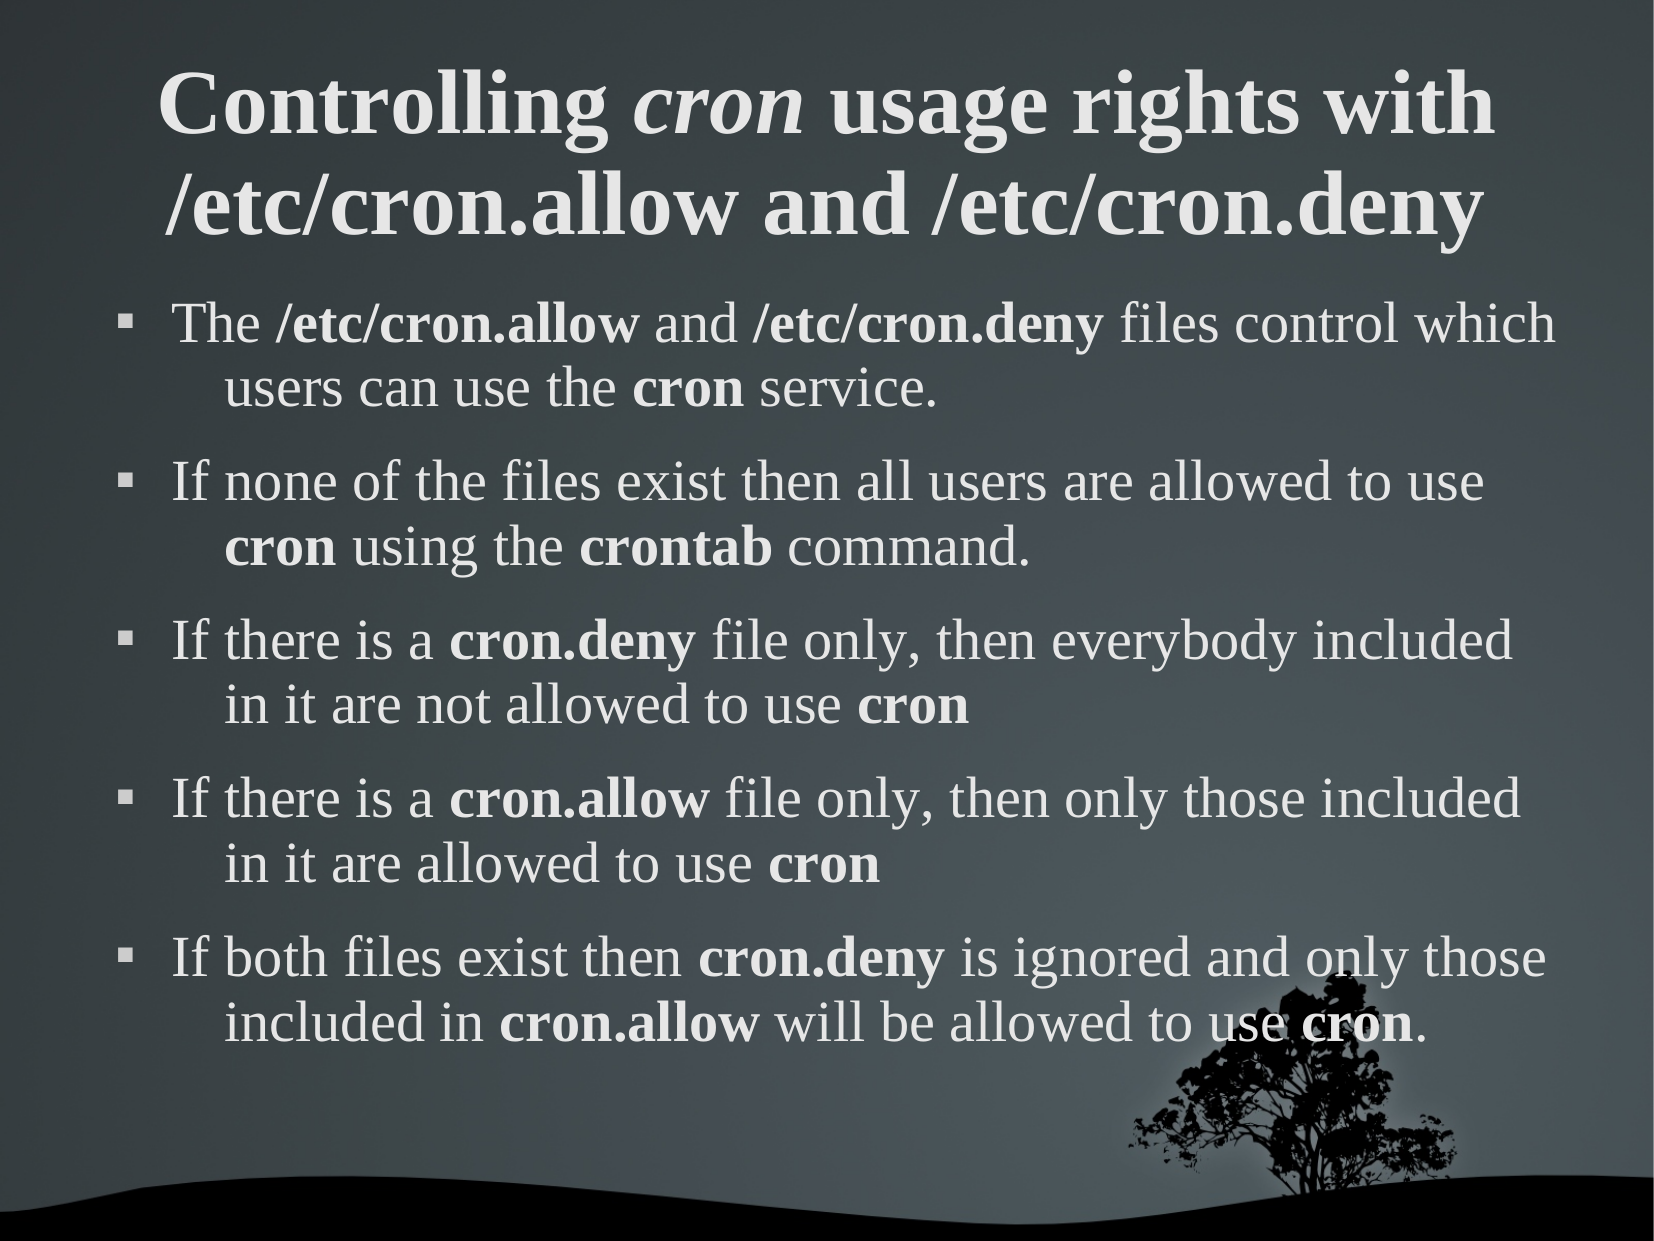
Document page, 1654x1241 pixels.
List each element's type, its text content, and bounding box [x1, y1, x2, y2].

list The /etc/cron.allow and /etc/cron.deny files control which users can use the cron service. If none of the files exist then all users are allowed to use cron using the crontab command. If there is a cron.deny file only, then everybody included in it are not allowed to use cron If there is a cron.allow file only, then only those included in it are allowed to use cron If both files exist then cron.deny is ignored and only those included in cron.allow will be allowed to use cron. [82, 290, 1571, 1111]
picture [0, 0, 1654, 1241]
title Controlling cron usage rights with /etc/cron.allow and /etc/cron.deny [82, 49, 1571, 257]
